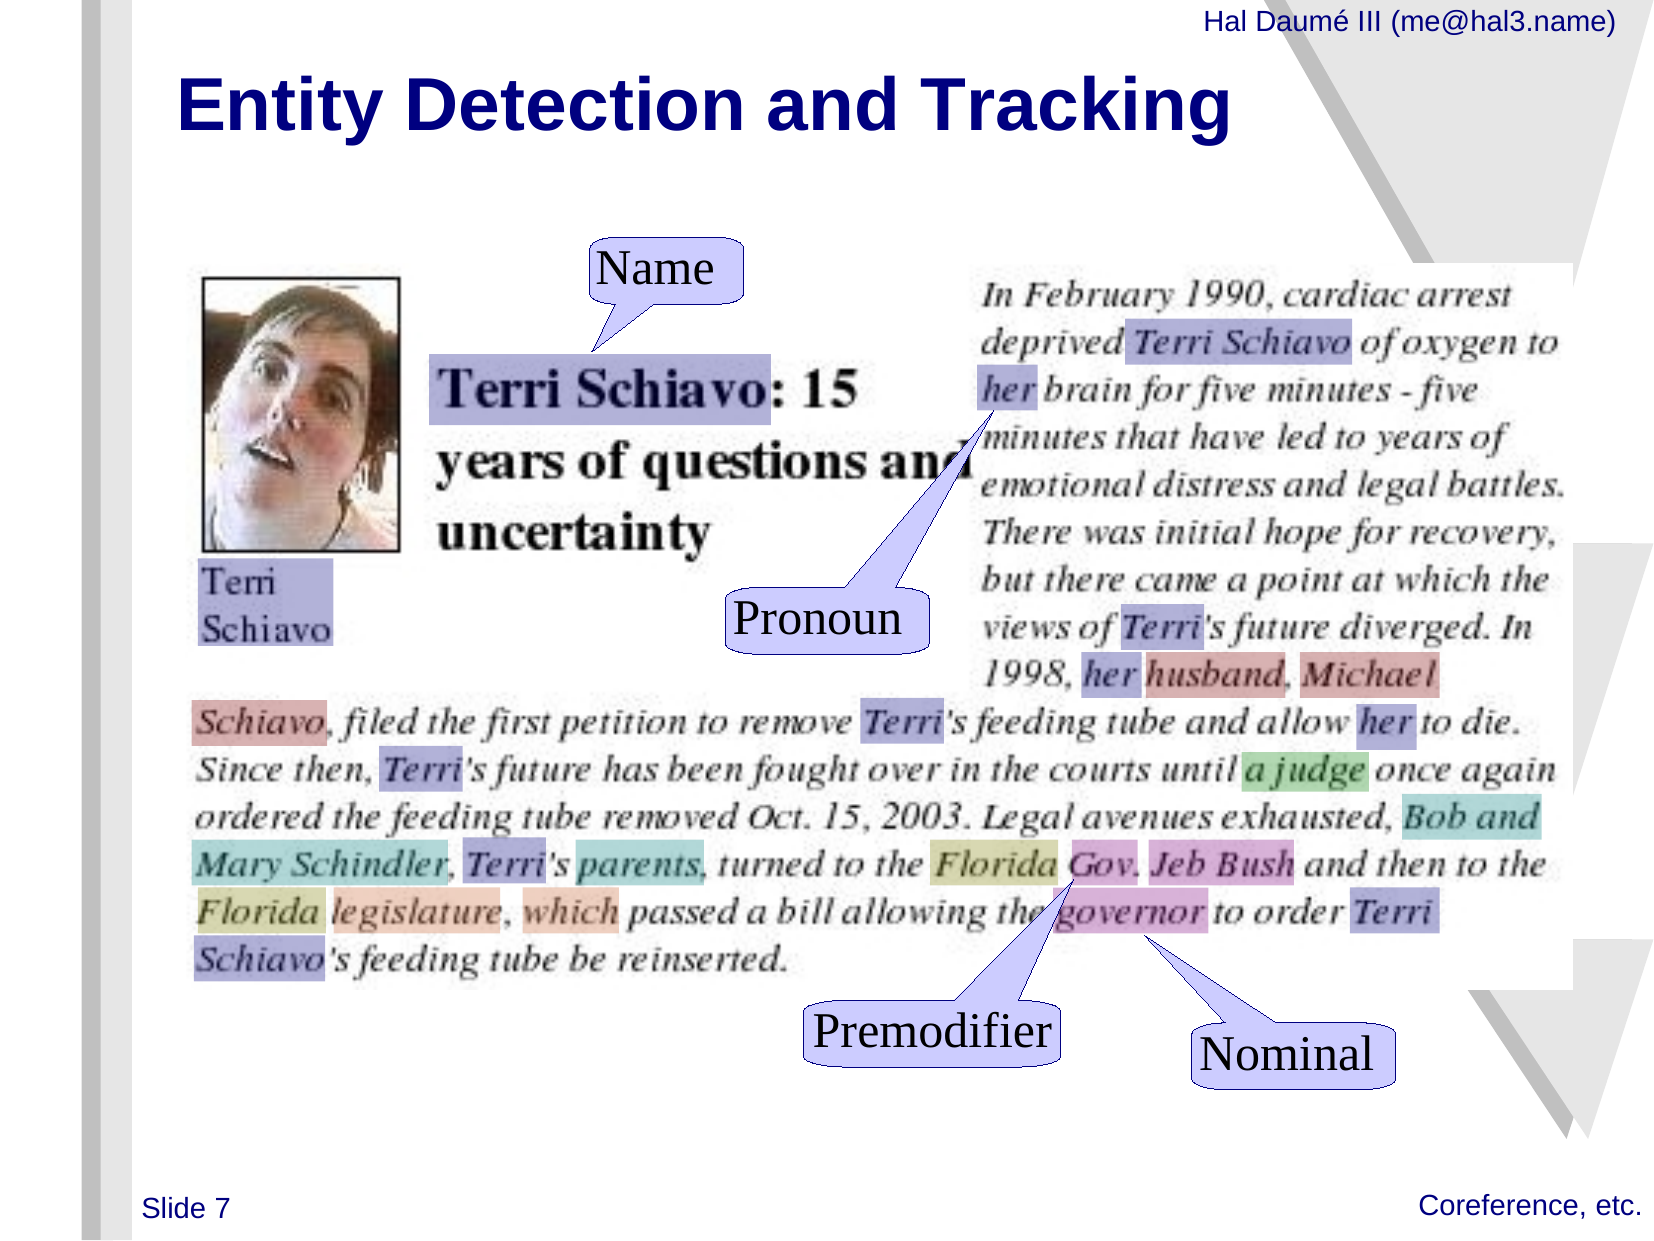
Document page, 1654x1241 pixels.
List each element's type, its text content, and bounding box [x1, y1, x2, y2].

text_box [197, 887, 326, 934]
text_box [1120, 604, 1205, 650]
text_box [1081, 652, 1142, 698]
text_box [977, 364, 1038, 411]
text_box [1241, 752, 1369, 792]
text_box [575, 839, 704, 886]
text_box [1145, 652, 1286, 698]
text_box [1356, 704, 1417, 750]
text_box [191, 700, 328, 746]
text_box Premodifier [803, 879, 1074, 1068]
text_box [1053, 887, 1065, 899]
text_box [333, 887, 501, 934]
text_box [1402, 793, 1542, 840]
text_box [930, 839, 1059, 886]
text_box [193, 935, 326, 982]
text_box Nominal [1144, 935, 1396, 1090]
text_box [1071, 839, 1138, 886]
text_box [522, 887, 619, 934]
text_box [1349, 887, 1440, 934]
text_box [1148, 839, 1294, 886]
text_box [1299, 652, 1440, 698]
text_box [860, 697, 944, 744]
text_box [429, 354, 771, 426]
text_box [379, 745, 463, 792]
text_box [462, 837, 546, 884]
text_box [197, 558, 334, 646]
title Entity Detection and Tracking [176, 44, 1509, 166]
text_box Pronoun [725, 410, 994, 655]
text_box [1125, 318, 1353, 365]
text_box Name [589, 237, 744, 352]
text_box [191, 839, 448, 886]
text_box [1053, 887, 1209, 934]
picture [185, 263, 1573, 990]
